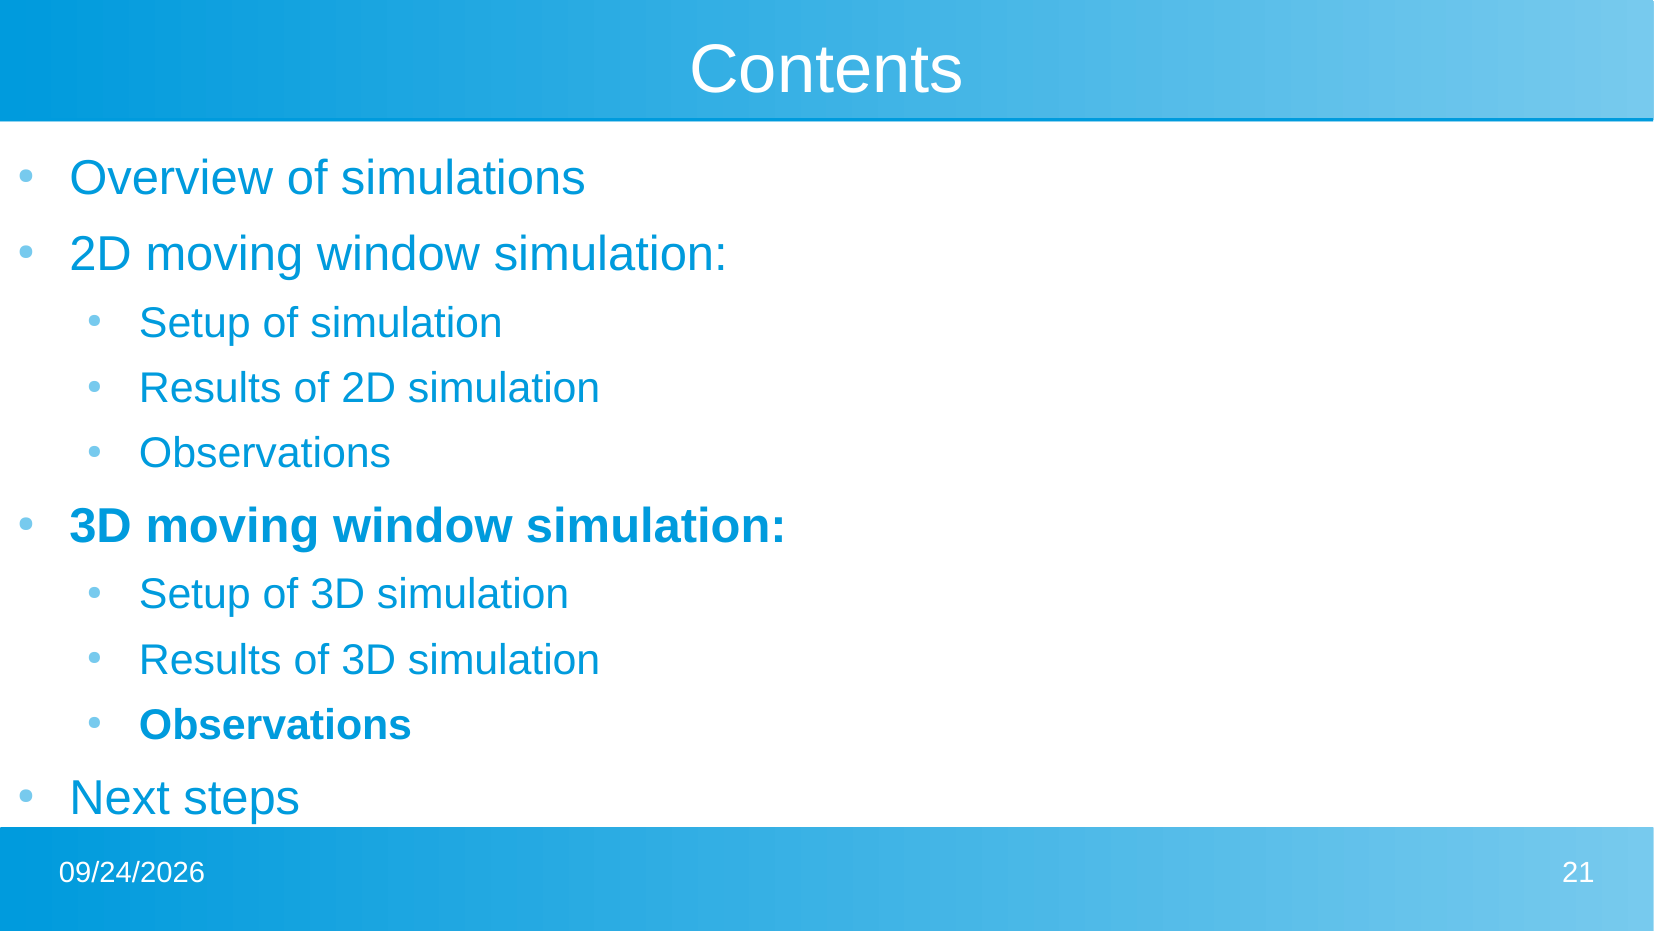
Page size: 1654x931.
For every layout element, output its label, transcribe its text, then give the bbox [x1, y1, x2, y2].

title Contents [59, 29, 1595, 108]
list Overview of simulations 2D moving window simulation: Setup of simulation Results of 2D simulation Observations 3D moving window simulation: Setup of 3D simulation Results of 3D simulation Observations Next steps [0, 150, 1651, 826]
